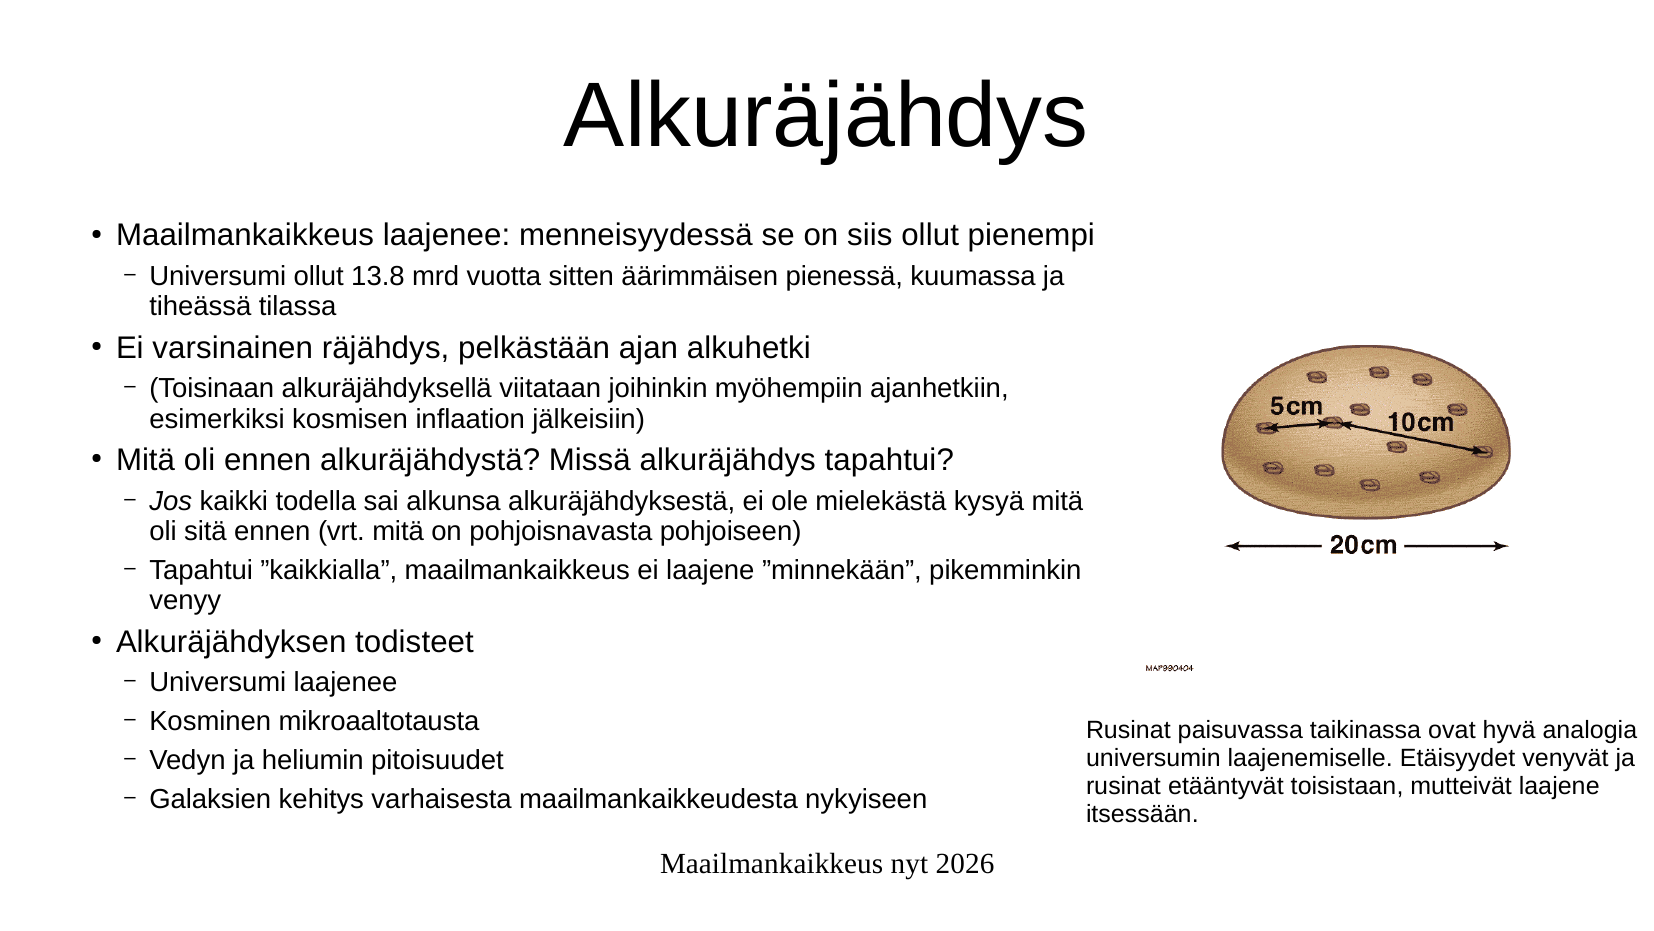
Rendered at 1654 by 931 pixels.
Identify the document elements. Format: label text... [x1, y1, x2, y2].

text_box Rusinat paisuvassa taikinassa ovat hyvä analogia universumin laajenemiselle. Etäisyydet venyvät ja rusinat etääntyvät toisistaan, mutteivät laajene itsessään. [1071, 708, 1654, 836]
picture [1128, 238, 1654, 686]
title Alkuräjähdys [82, 37, 1571, 193]
list Maailmankaikkeus laajenee: menneisyydessä se on siis ollut pienempi Universumi ollut 13.8 mrd vuotta sitten äärimmäisen pienessä, kuumassa ja tiheässä tilassa Ei varsinainen räjähdys, pelkästään ajan alkuhetki (Toisinaan alkuräjähdyksellä viitataan joihinkin myöhempiin ajanhetkiin, esimerkiksi kosmisen inflaation jälkeisiin) Mitä oli ennen alkuräjähdystä? Missä alkuräjähdys tapahtui? Jos kaikki todella sai alkunsa alkuräjähdyksestä, ei ole mielekästä kysyä mitä oli sitä ennen (vrt. mitä on pohjoisnavasta pohjoiseen) Tapahtui ”kaikkialla”, maailmankaikkeus ei laajene ”minnekään”, pikemminkin venyy Alkuräjähdyksen todisteet Universumi laajenee Kosminen mikroaaltotausta Vedyn ja heliumin pitoisuudet Galaksien kehitys varhaisesta maailmankaikkeudesta nykyiseen [82, 217, 1111, 827]
